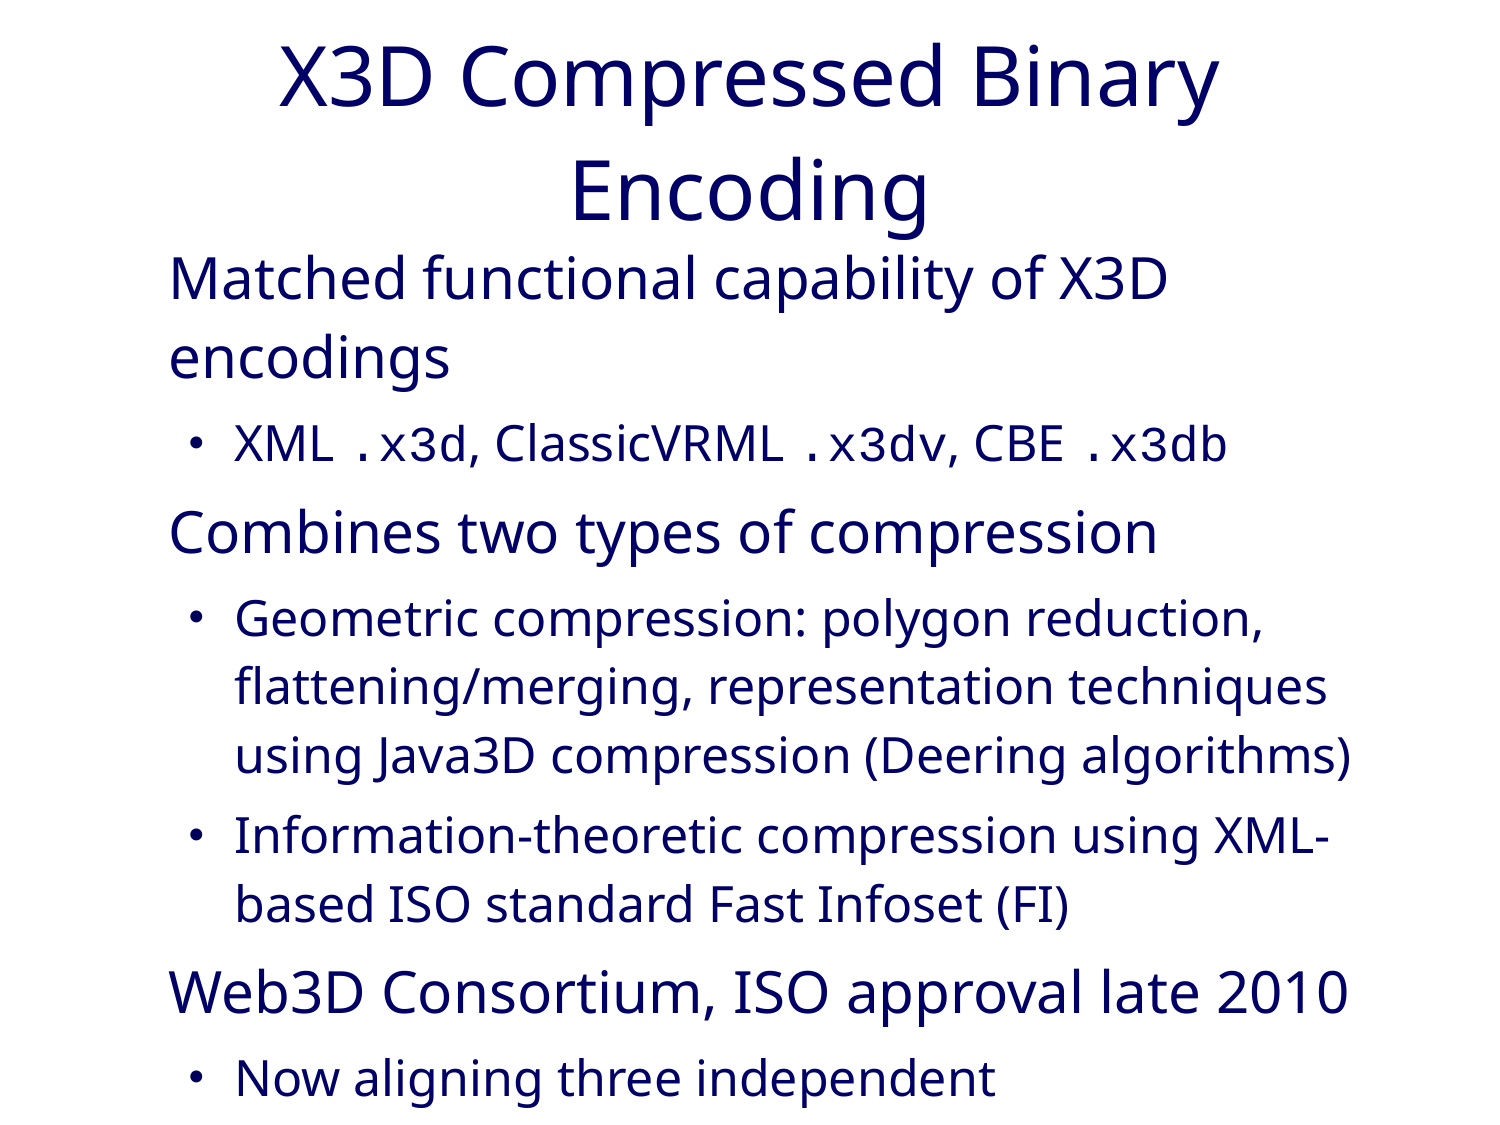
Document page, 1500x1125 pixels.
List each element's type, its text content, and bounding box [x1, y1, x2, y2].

title X3D Compressed Binary Encoding [112, 37, 1388, 226]
list Matched functional capability of X3D encodings XML .x3d, ClassicVRML .x3dv, CBE .x3db Combines two types of compression Geometric compression: polygon reduction, flattening/merging, representation techniques using Java3D compression (Deering algorithms) Information-theoretic compression using XML-based ISO standard Fast Infoset (FI) Web3D Consortium, ISO approval late 2010 Now aligning three independent implementations Considering W3C Efficient XML Interchange (EXI) as likely future addition to Fast Infoset [112, 237, 1388, 1086]
